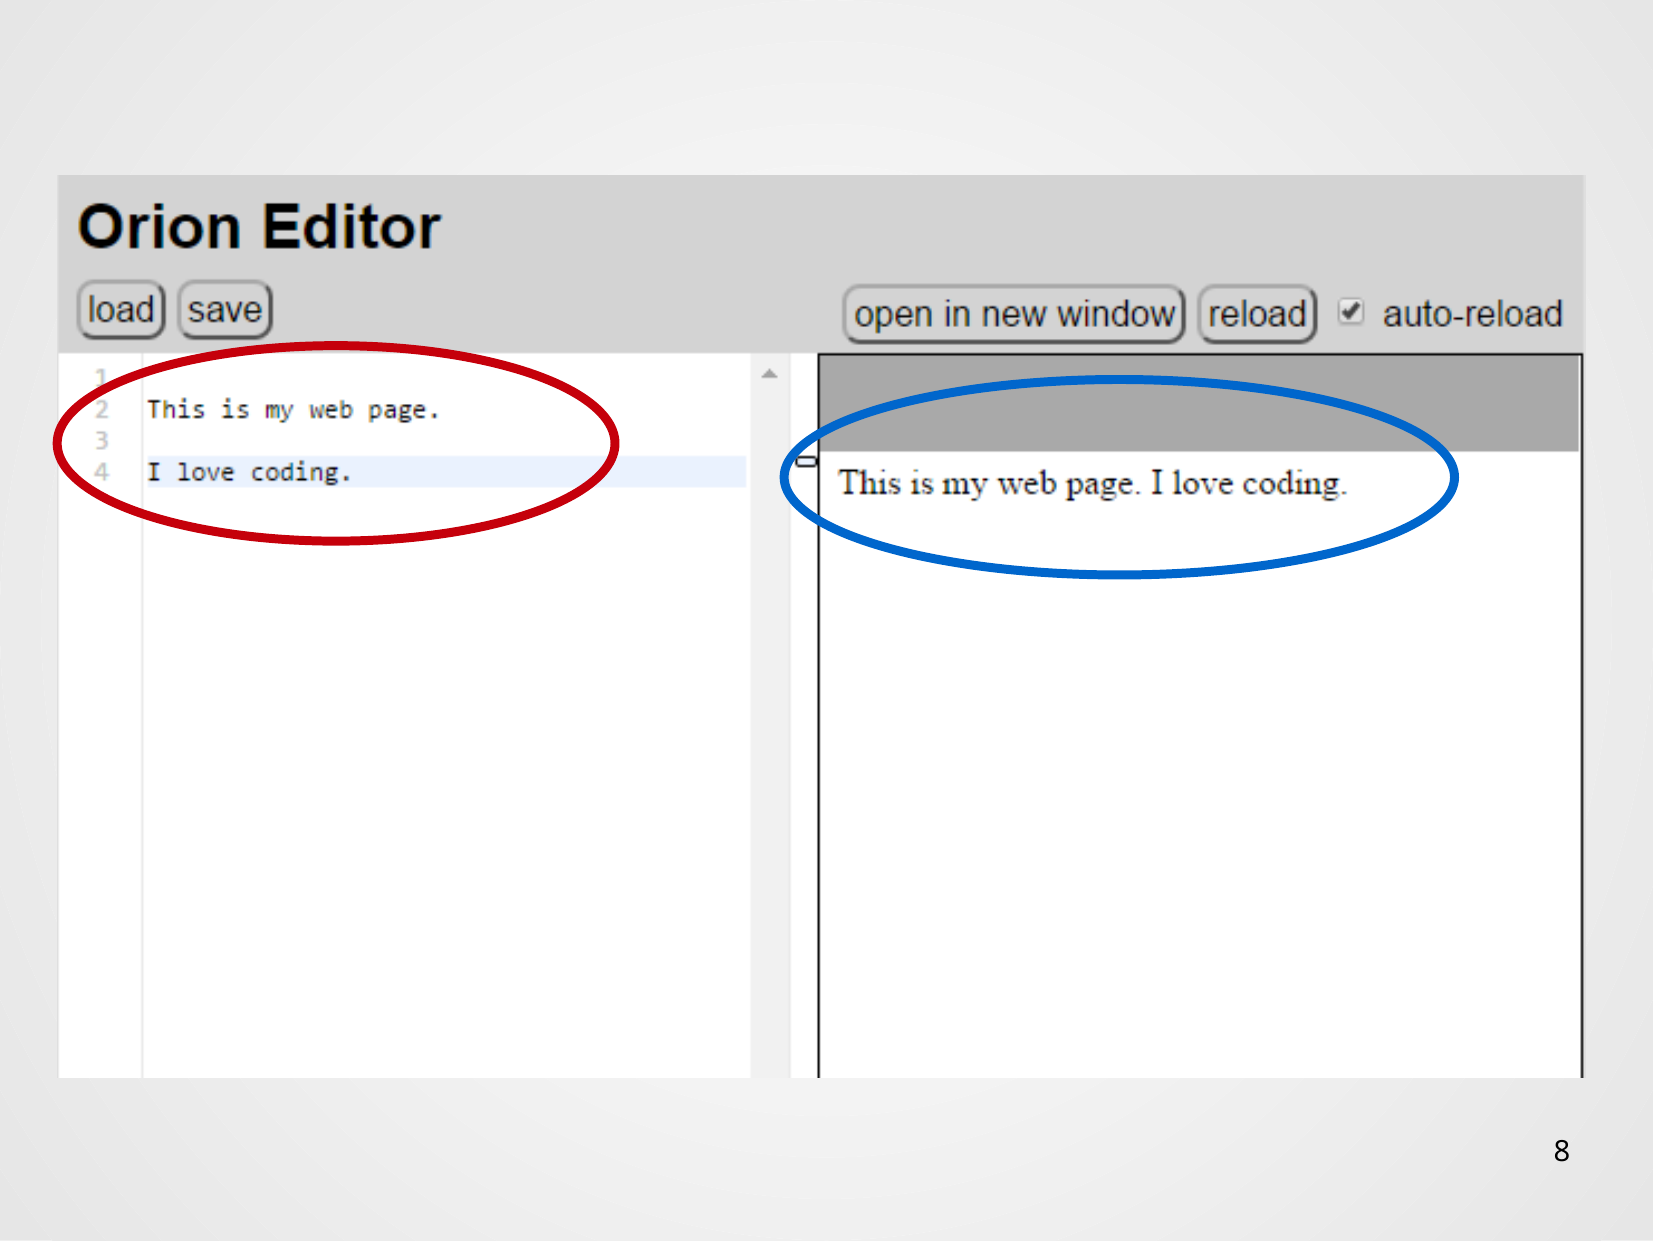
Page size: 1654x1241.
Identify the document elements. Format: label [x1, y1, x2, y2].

picture [57, 175, 1586, 1078]
picture [62, 351, 610, 536]
